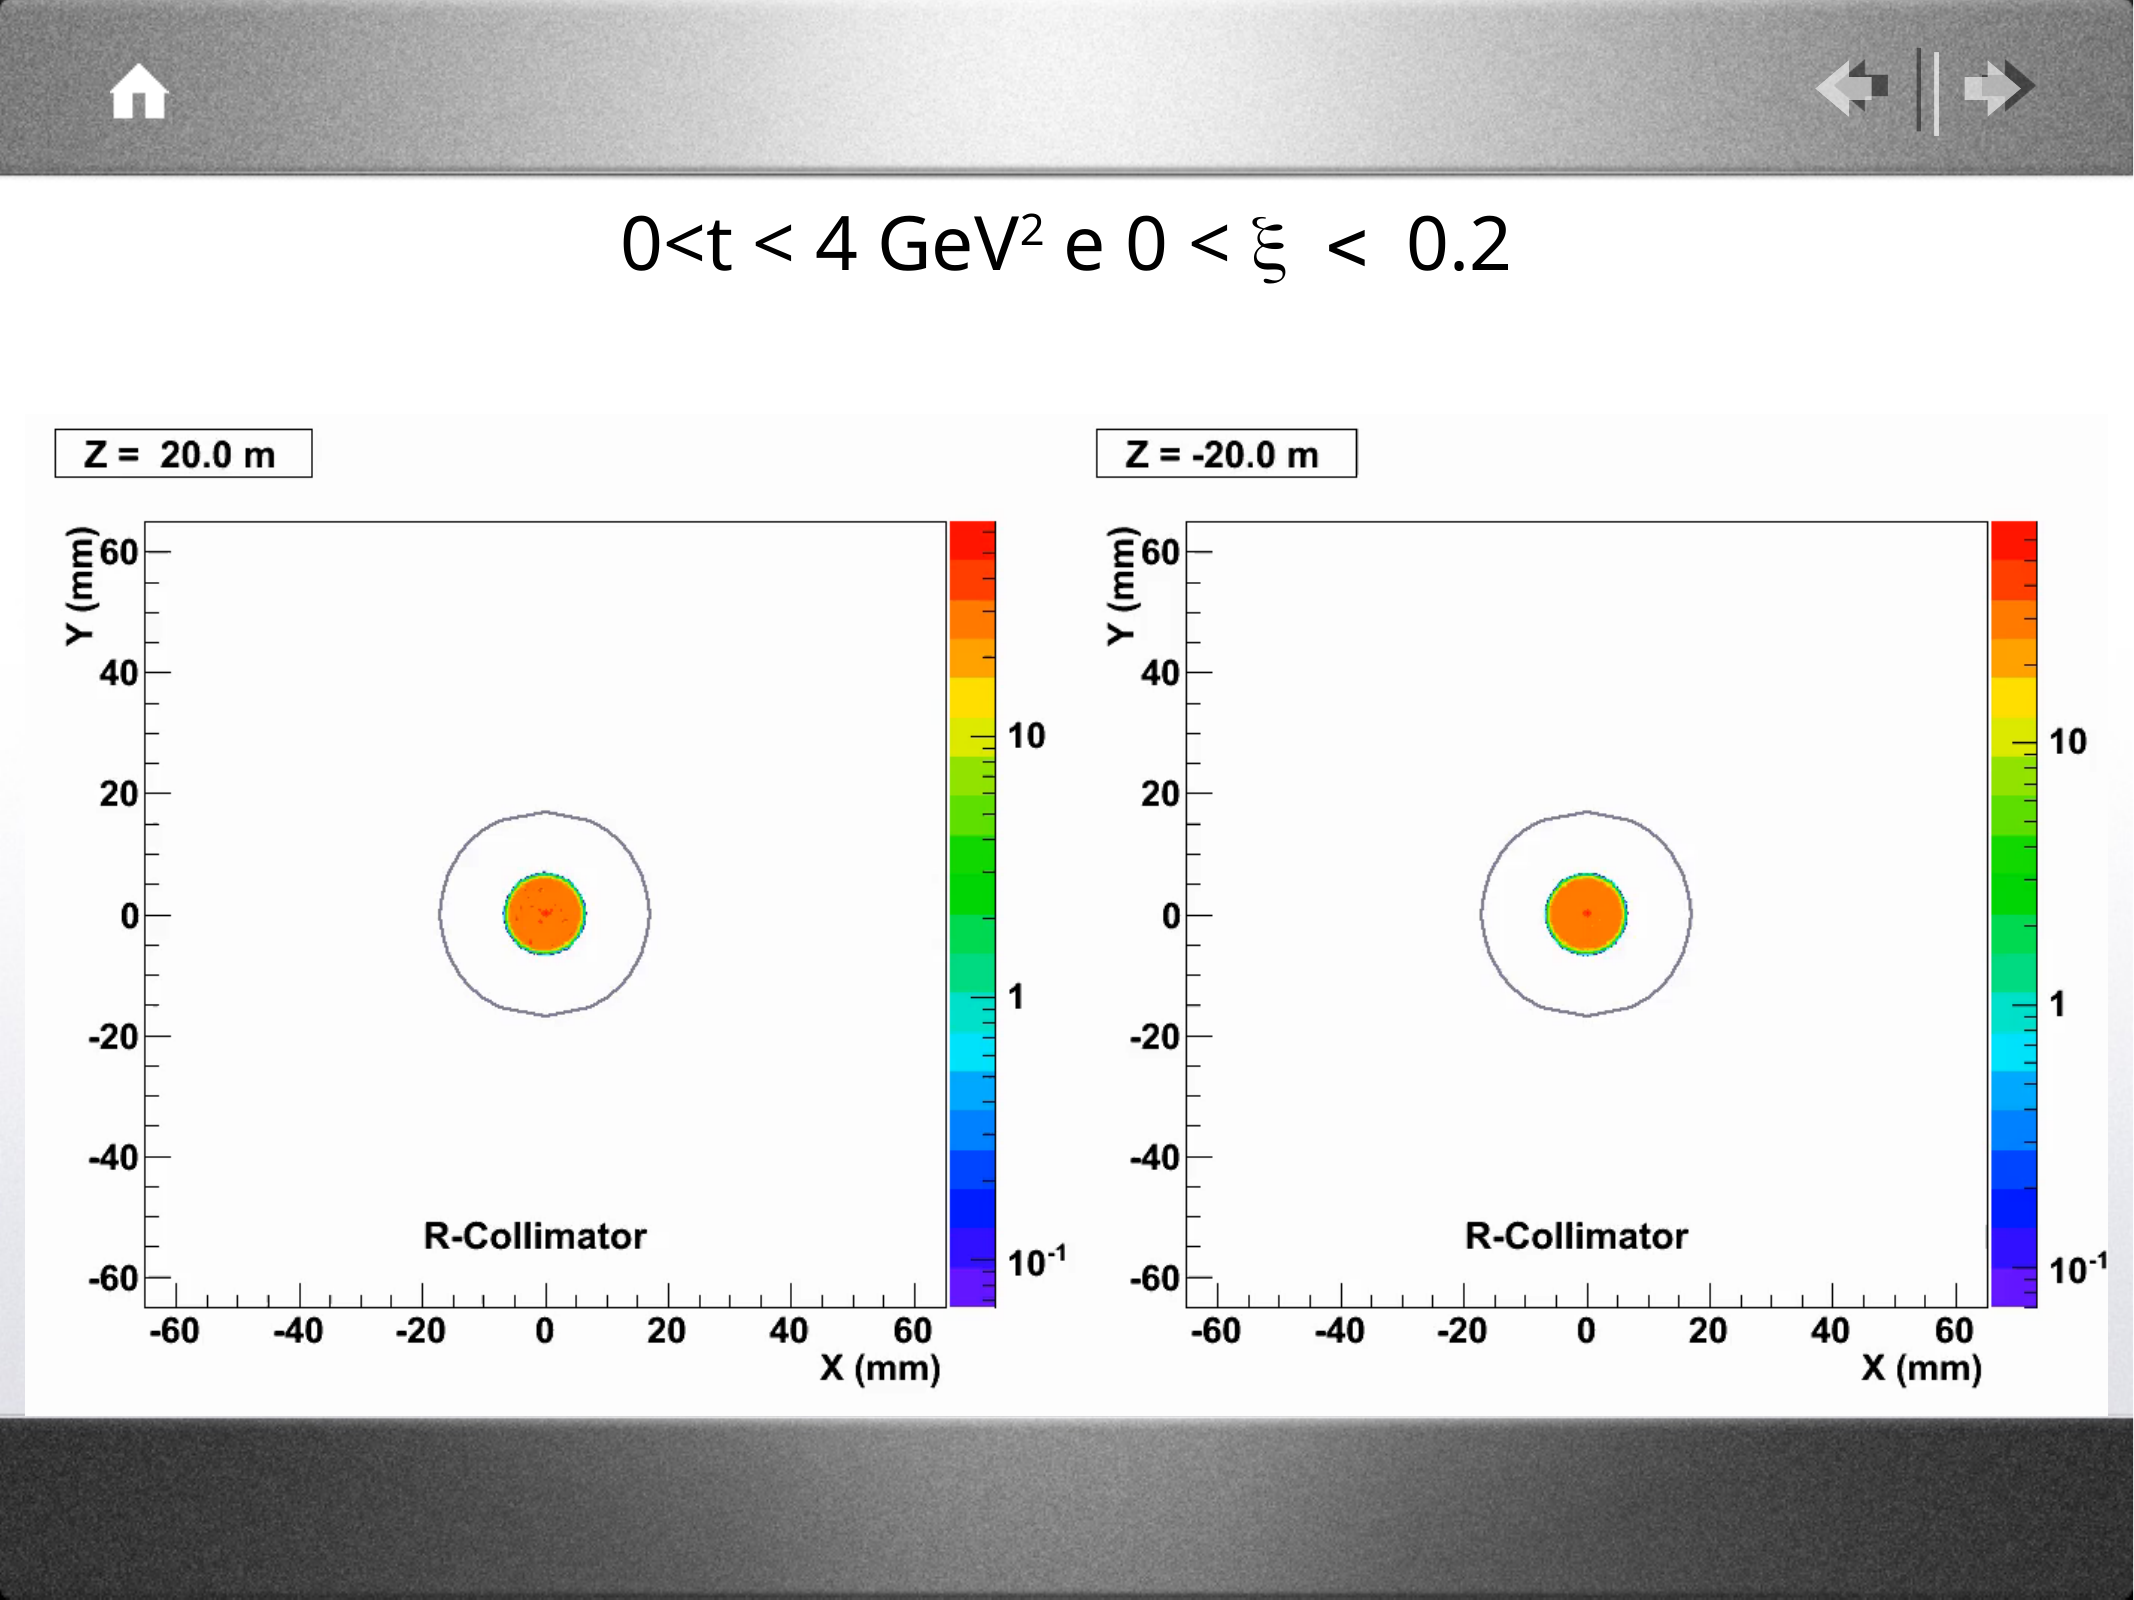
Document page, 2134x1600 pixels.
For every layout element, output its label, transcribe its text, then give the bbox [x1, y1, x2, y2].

picture [0, 0, 2134, 1600]
text_box [24, 413, 2109, 1417]
title 0<t < 4 GeV2 e 0 < ξ < 0.2 [208, 125, 1925, 355]
